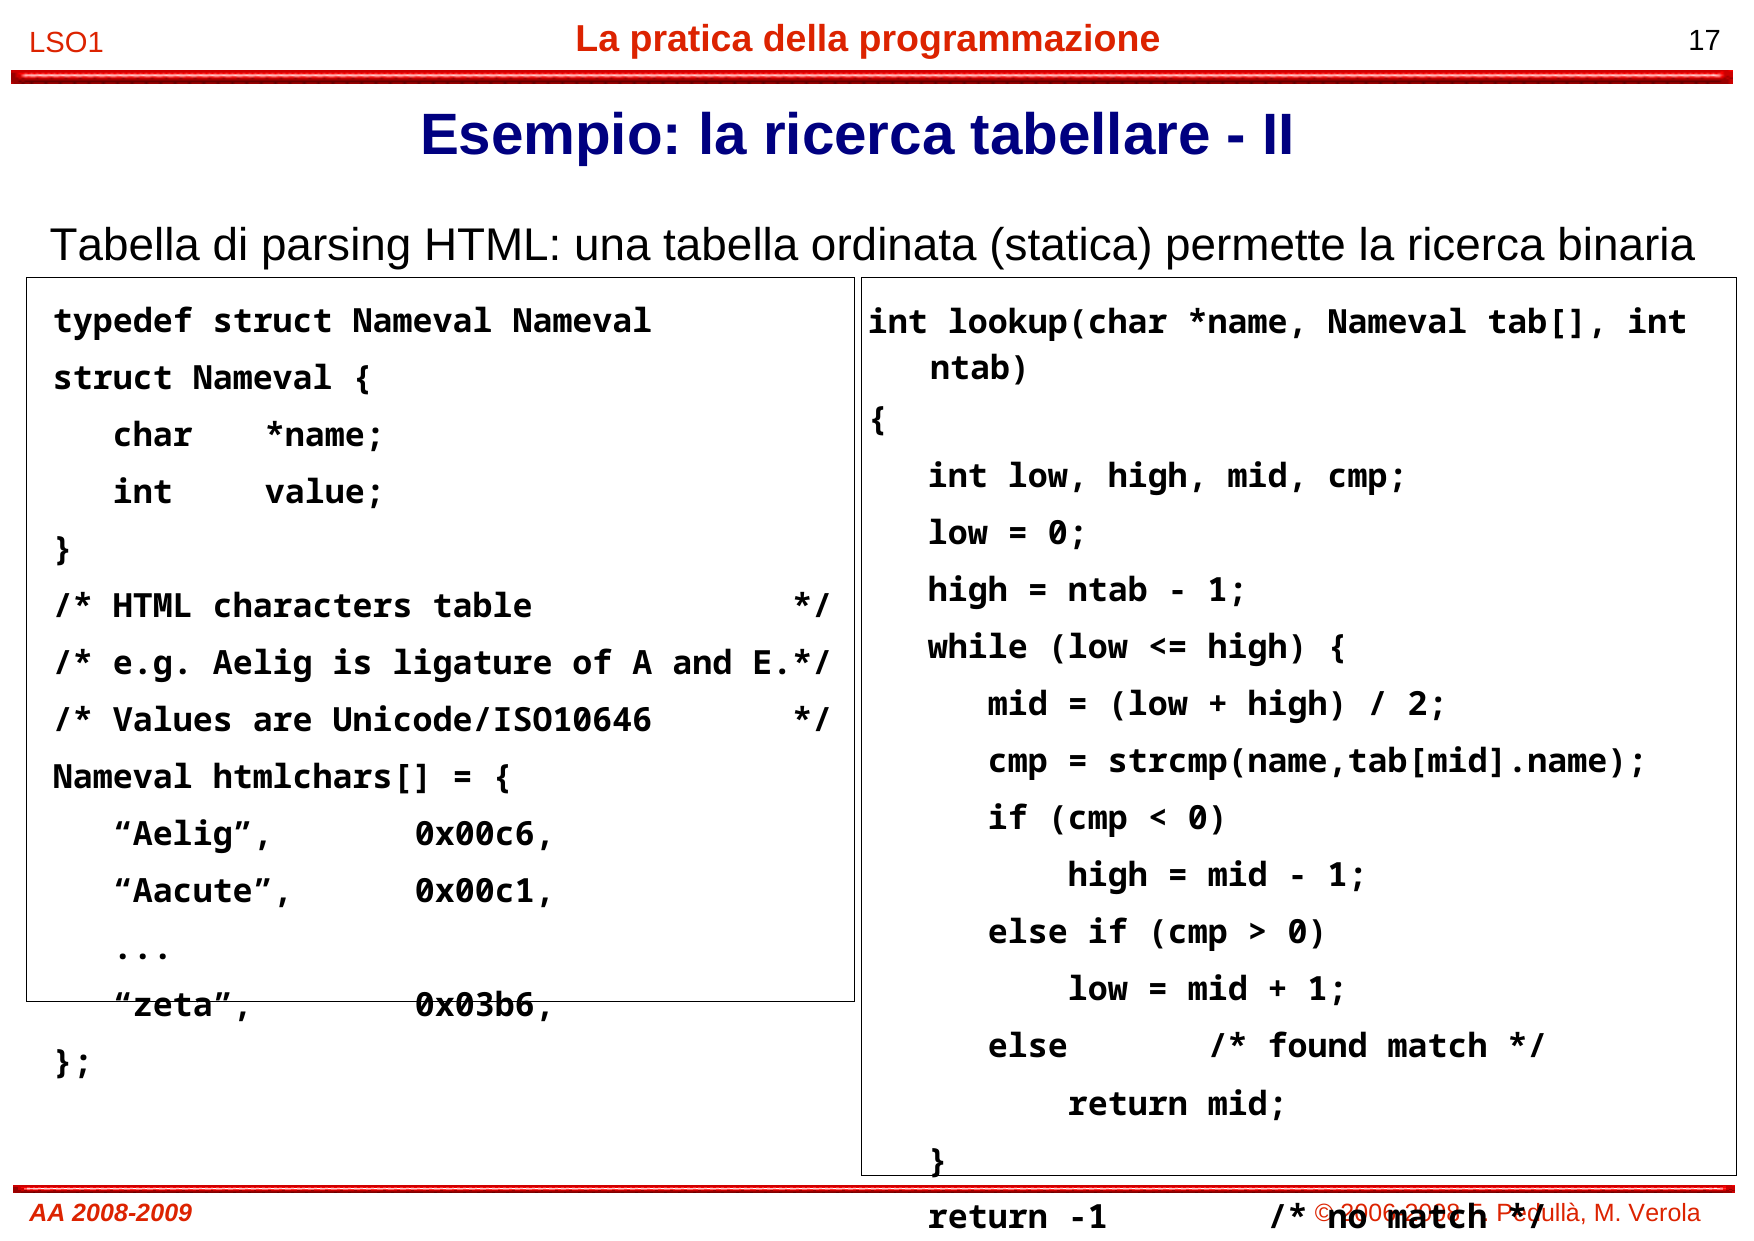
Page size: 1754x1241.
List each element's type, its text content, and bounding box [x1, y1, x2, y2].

text_box Tabella di parsing HTML: una tabella ordinata (statica) permette la ricerca binaria [862, 278, 1698, 342]
picture [13, 1185, 1735, 1193]
text_box Tabella di parsing HTML: una tabella ordinata (statica) permette la ricerca binaria [49, 218, 1698, 342]
list typedef struct Nameval Nameval struct Nameval { char *name; int value; } /* HTML characters table */ /* e.g. Aelig is ligature of A and E.*/ /* Values are Unicode/ISO10646 */ Nameval htmlchars[] = { “Aelig”, 0x00c6, “Aacute”, 0x00c1, ... “zeta”, 0x03b6, }; [52, 342, 856, 986]
picture [11, 70, 1733, 84]
text_box [26, 277, 855, 1002]
list int lookup(char *name, Nameval tab[], int ntab) { int low, high, mid, cmp; low = 0; high = ntab - 1; while (low <= high) { mid = (low + high) / 2; cmp = strcmp(name,tab[mid].name); if (cmp < 0) high = mid - 1; else if (cmp > 0) low = mid + 1; else /* found match */ return mid; } return -1 /* no match */ } [867, 298, 1728, 1157]
text_box Esempio: la ricerca tabellare - II [386, 98, 1330, 187]
